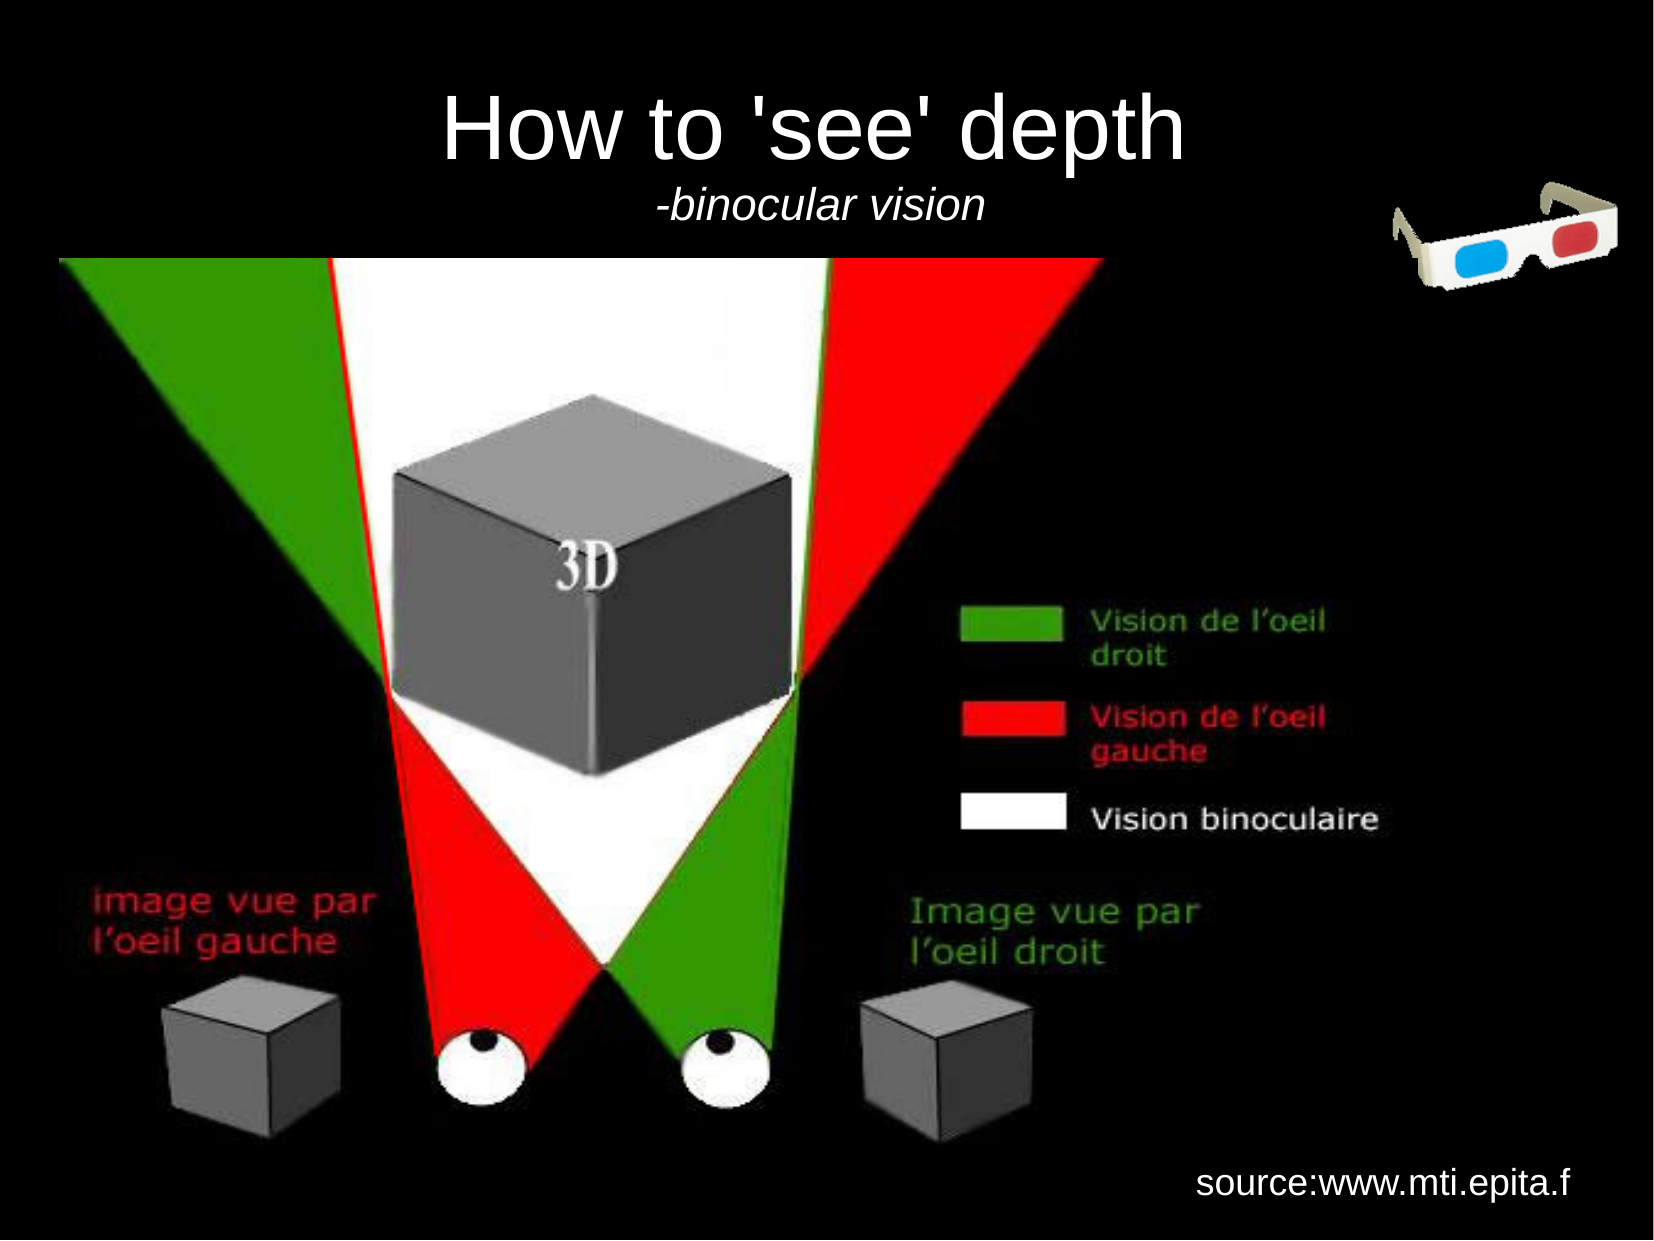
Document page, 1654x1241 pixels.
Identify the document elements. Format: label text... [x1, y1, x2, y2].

text_box source:www.mti.epita.f [1181, 1153, 1625, 1211]
picture [59, 176, 1625, 1152]
title How to 'see' depth -binocular vision [83, 59, 1572, 247]
